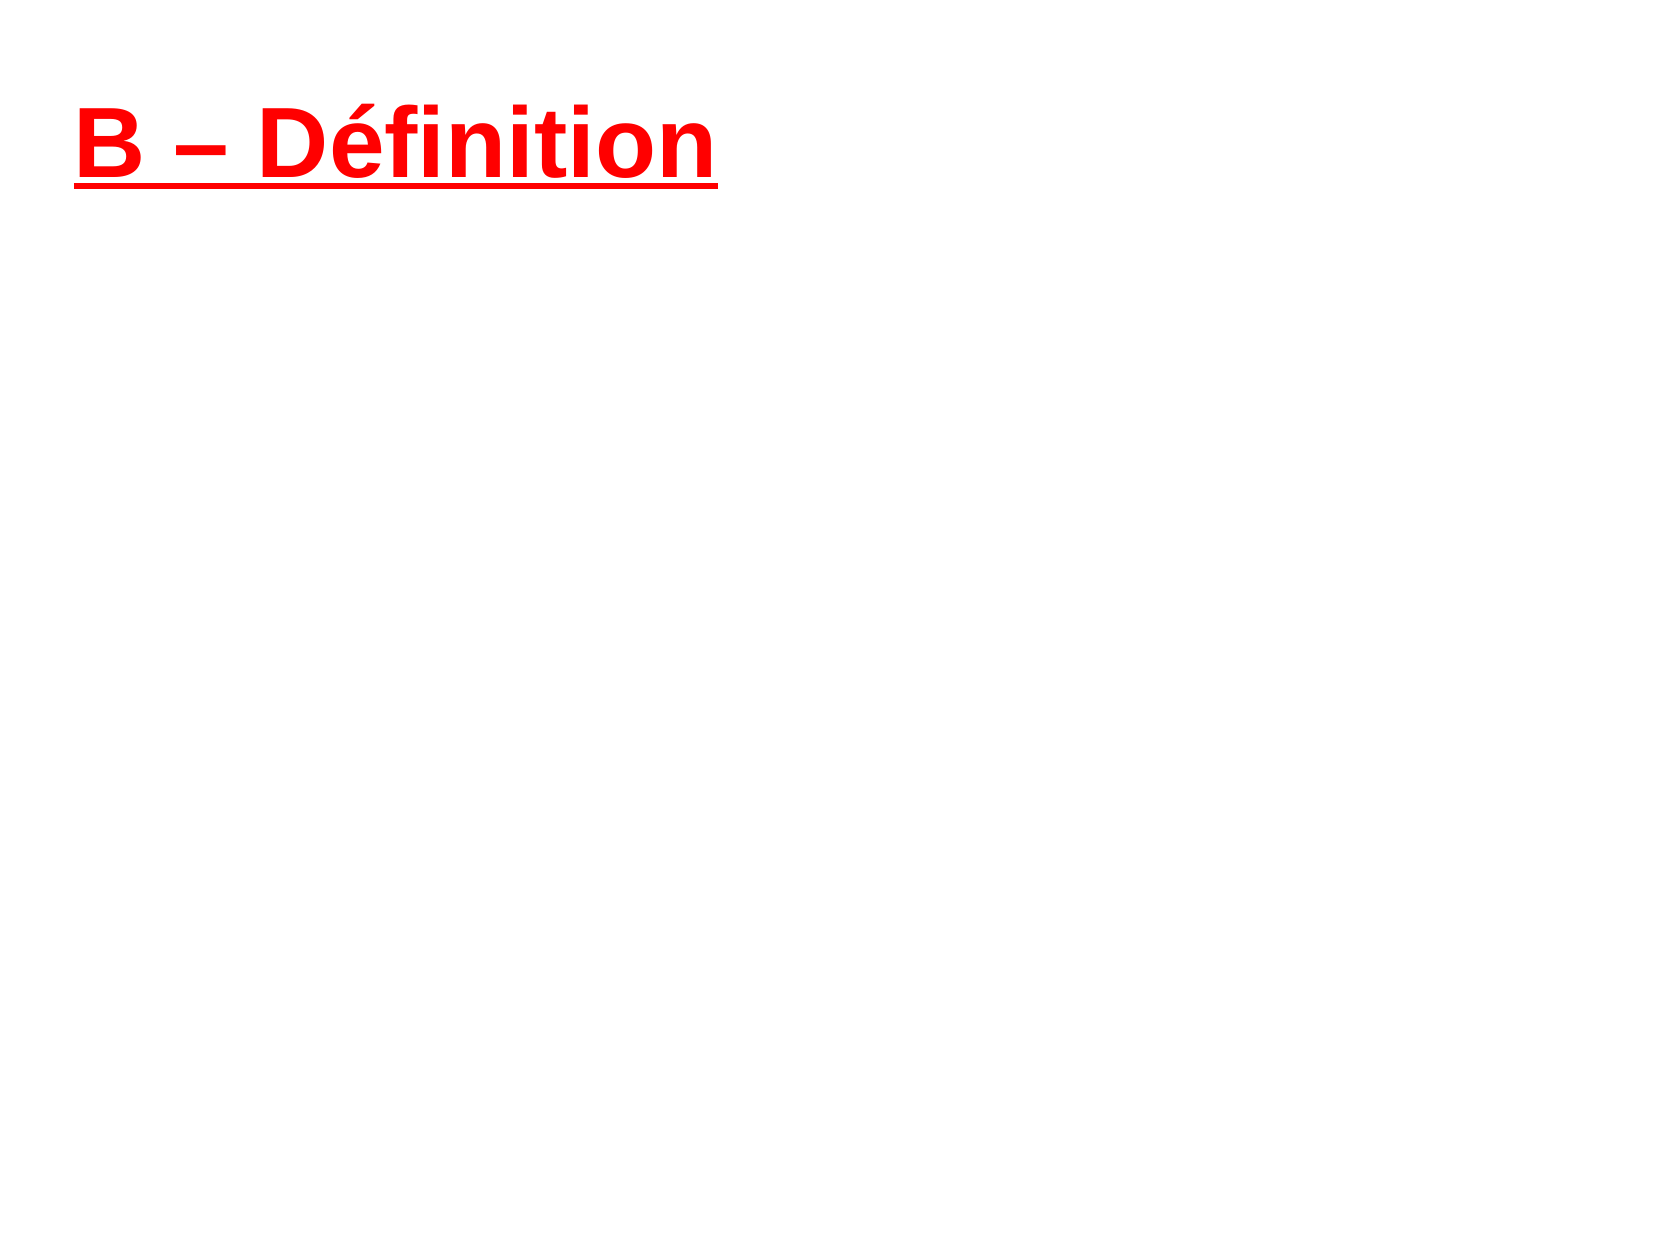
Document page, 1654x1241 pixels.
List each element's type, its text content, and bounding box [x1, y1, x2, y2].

text_box B – Définition [59, 80, 1595, 207]
